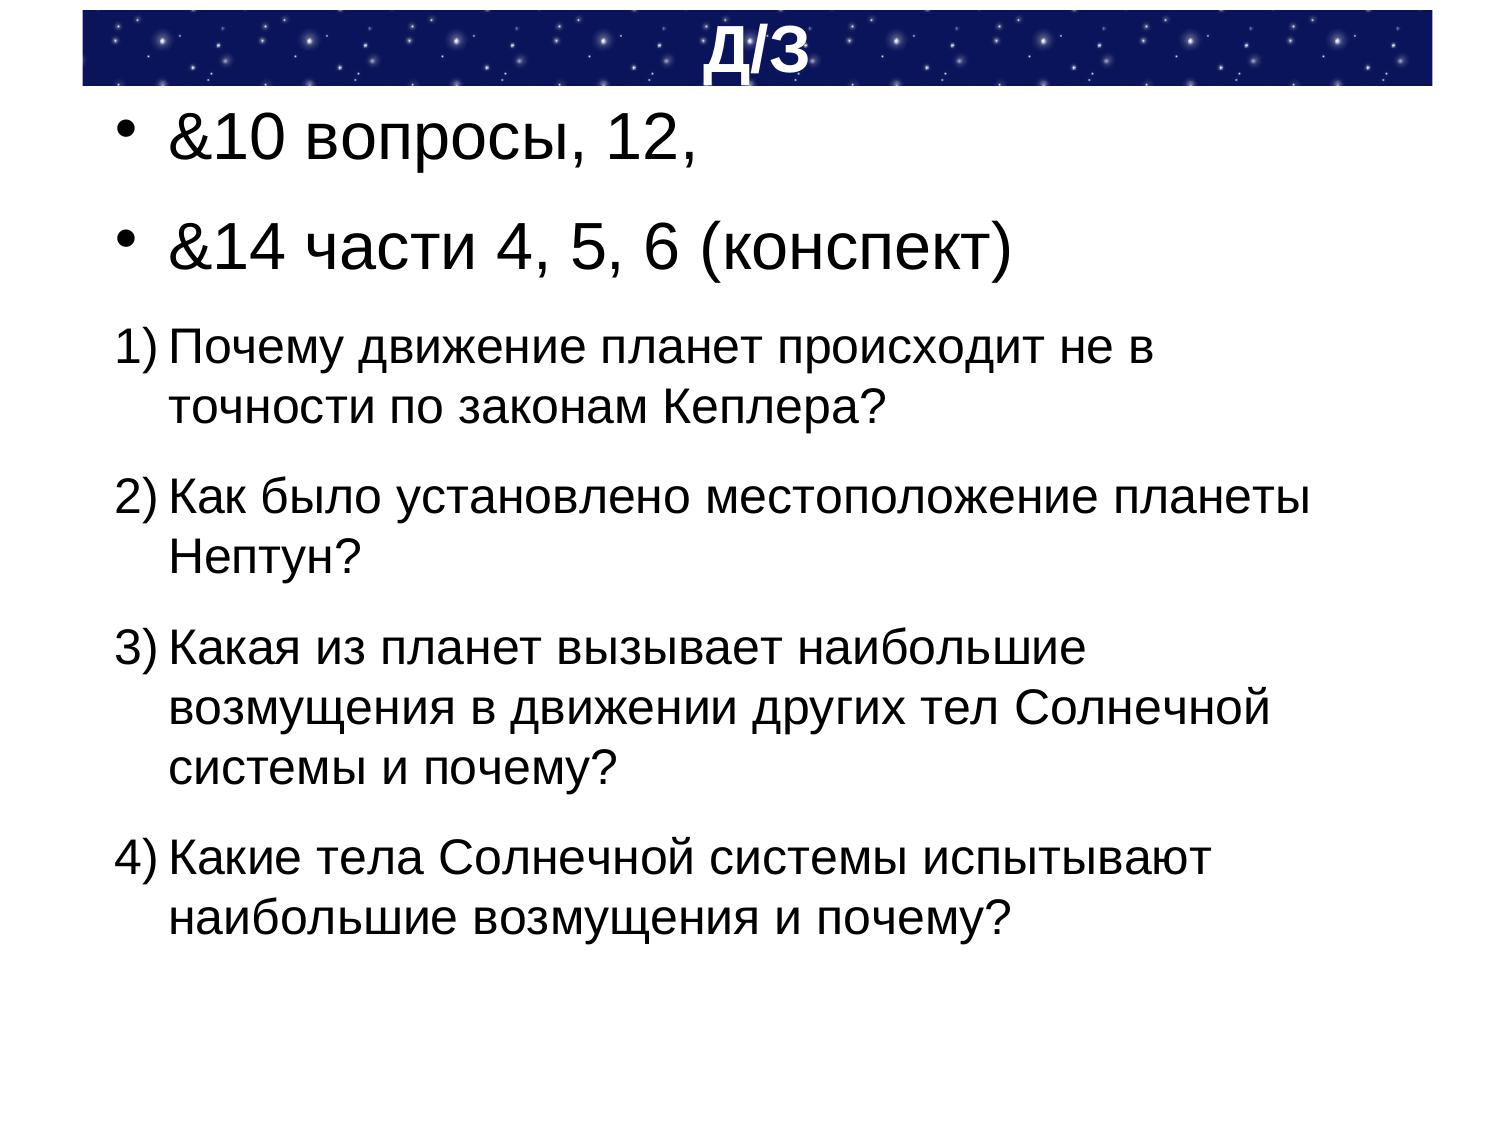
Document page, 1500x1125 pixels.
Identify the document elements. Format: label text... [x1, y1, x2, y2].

text_box Д/З [82, 10, 1433, 86]
text_box &10 вопросы, 12, &14 части 4, 5, 6 (конспект) Почему движение планет происходит не в точности по законам Кеплера? Как было установлено местоположение планеты Нептун? Какая из планет вызывает наибольшие возмущения в движении других тел Солнечной системы и почему? Какие тела Солнечной системы испытывают наибольшие возмущения и почему? [82, 86, 1383, 952]
